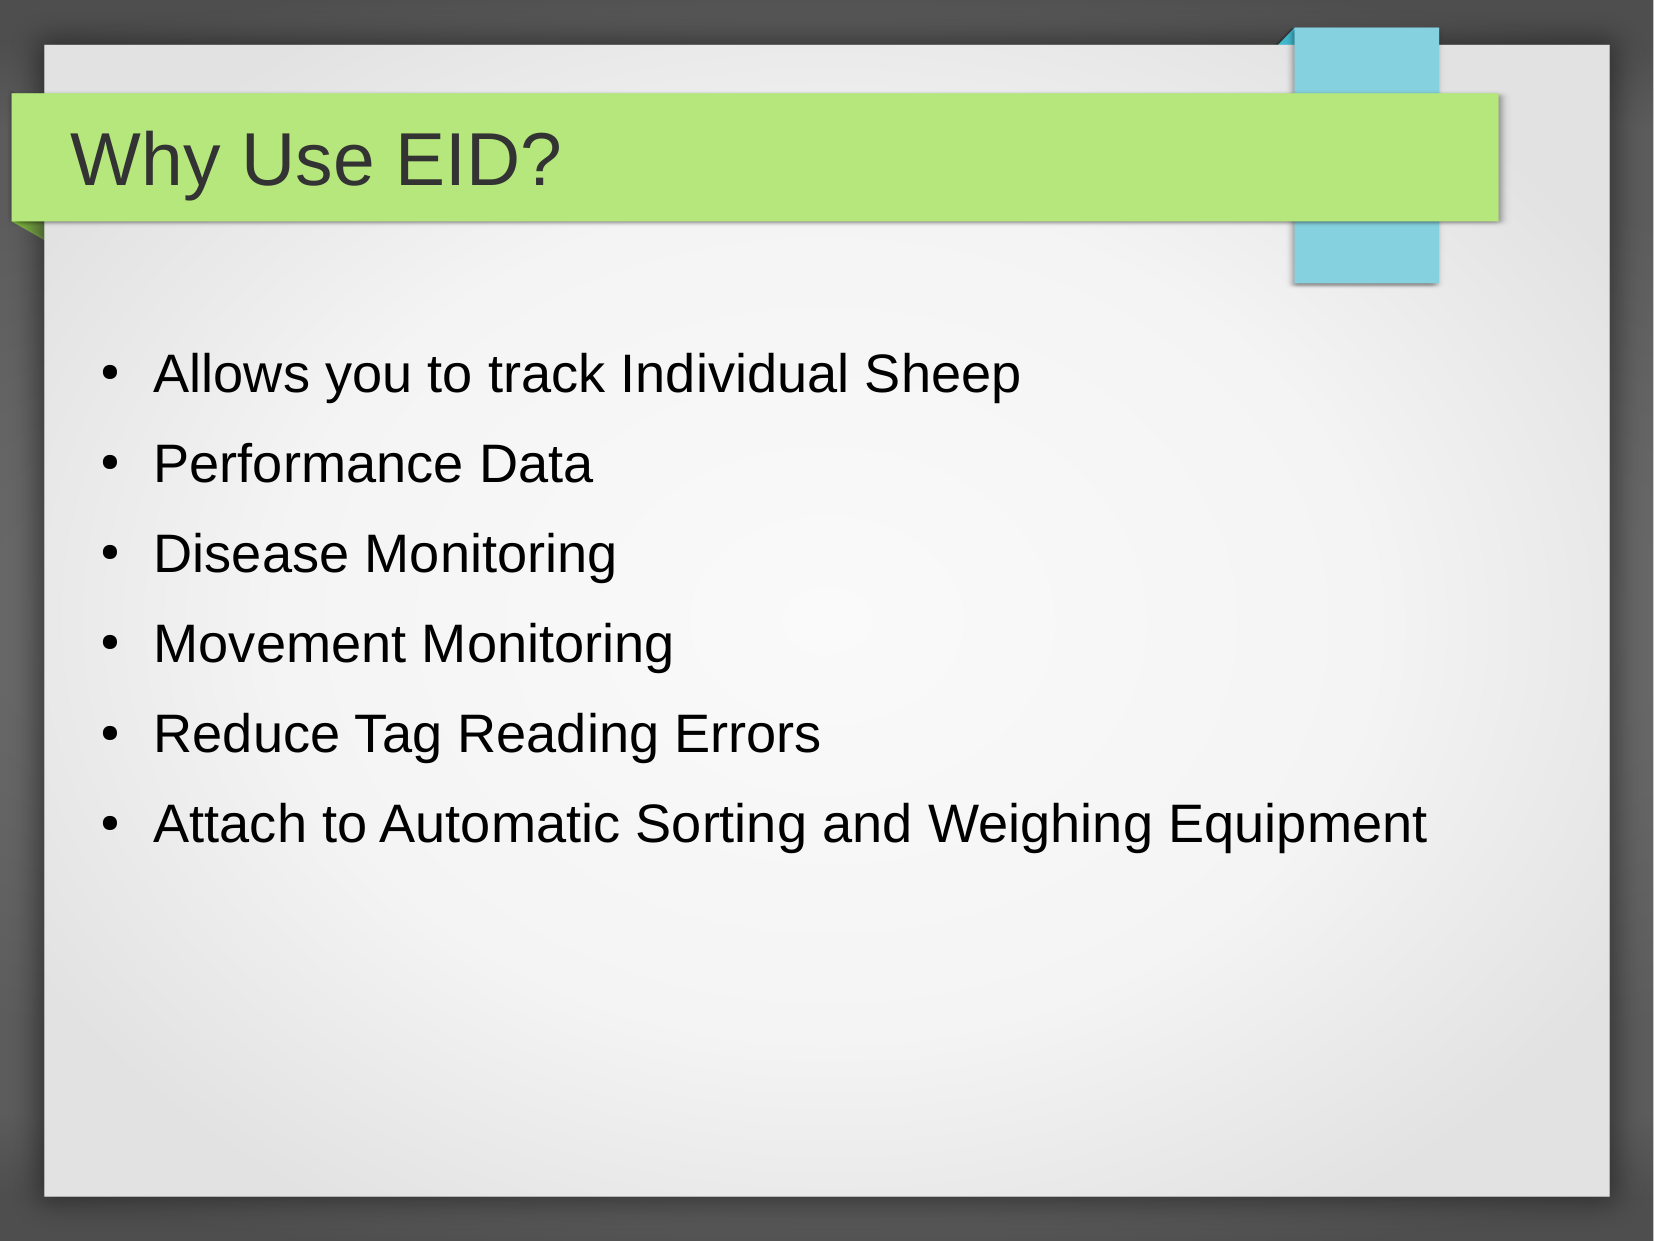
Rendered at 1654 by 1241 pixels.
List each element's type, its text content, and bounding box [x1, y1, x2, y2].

title Why Use EID? [70, 106, 1229, 213]
picture [0, 0, 1654, 1241]
list Allows you to track Individual Sheep Performance Data Disease Monitoring Movement Monitoring Reduce Tag Reading Errors Attach to Automatic Sorting and Weighing Equipment [82, 343, 1538, 1063]
